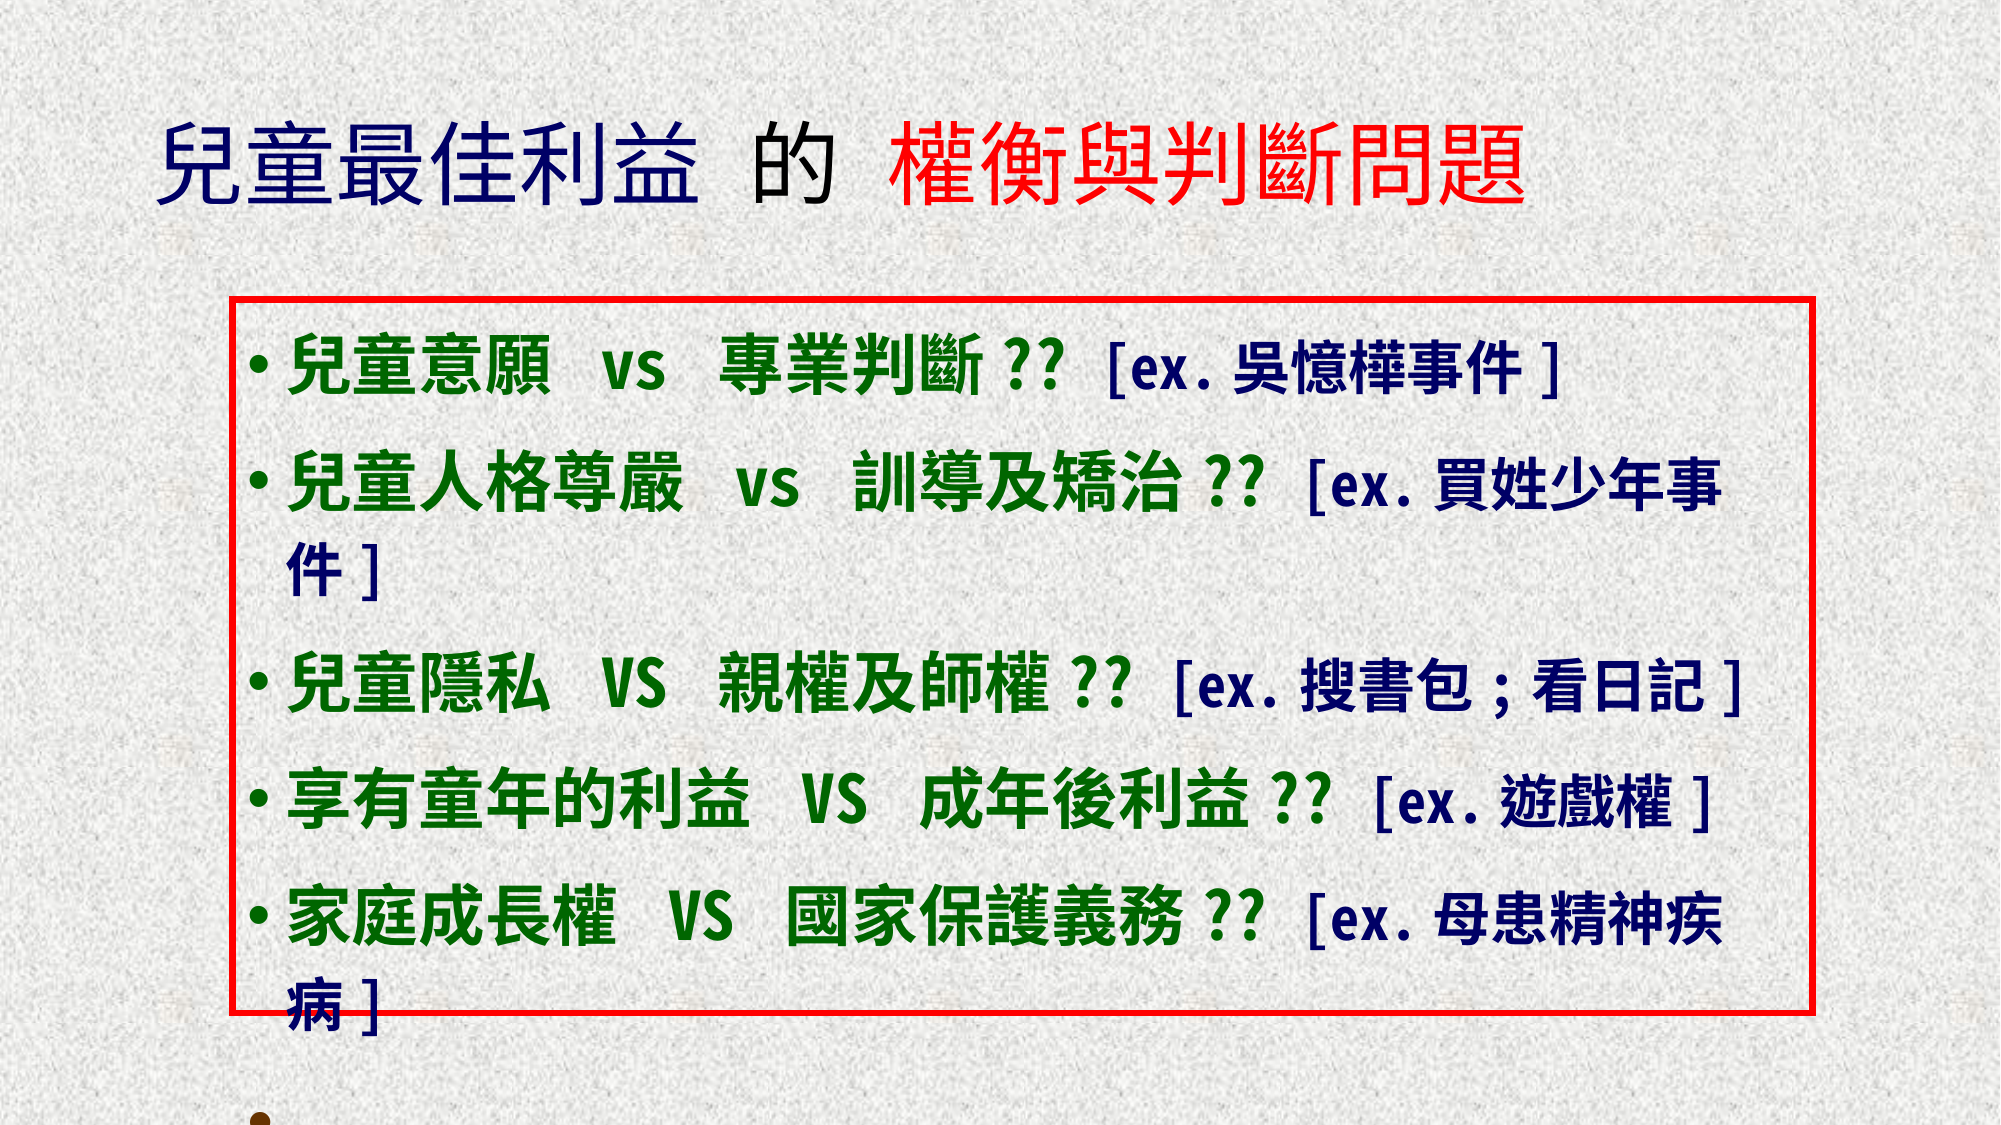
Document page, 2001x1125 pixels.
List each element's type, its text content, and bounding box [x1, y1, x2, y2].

picture [0, 0, 2001, 1125]
list 兒童意願 vs 專業判斷?? [ex.吳憶樺事件] 兒童人格尊嚴 vs 訓導及矯治?? [ex.買姓少年事件] 兒童隱私 VS 親權及師權?? [ex.搜書包;看日記] 享有童年的利益 VS 成年後利益?? [ex.遊戲權] 家庭成長權 VS 國家保護義務?? [ex.母患精神疾病] ……………………… [232, 299, 1813, 1014]
title 兒童最佳利益 的 權衡與判斷問題 [137, 59, 1863, 278]
